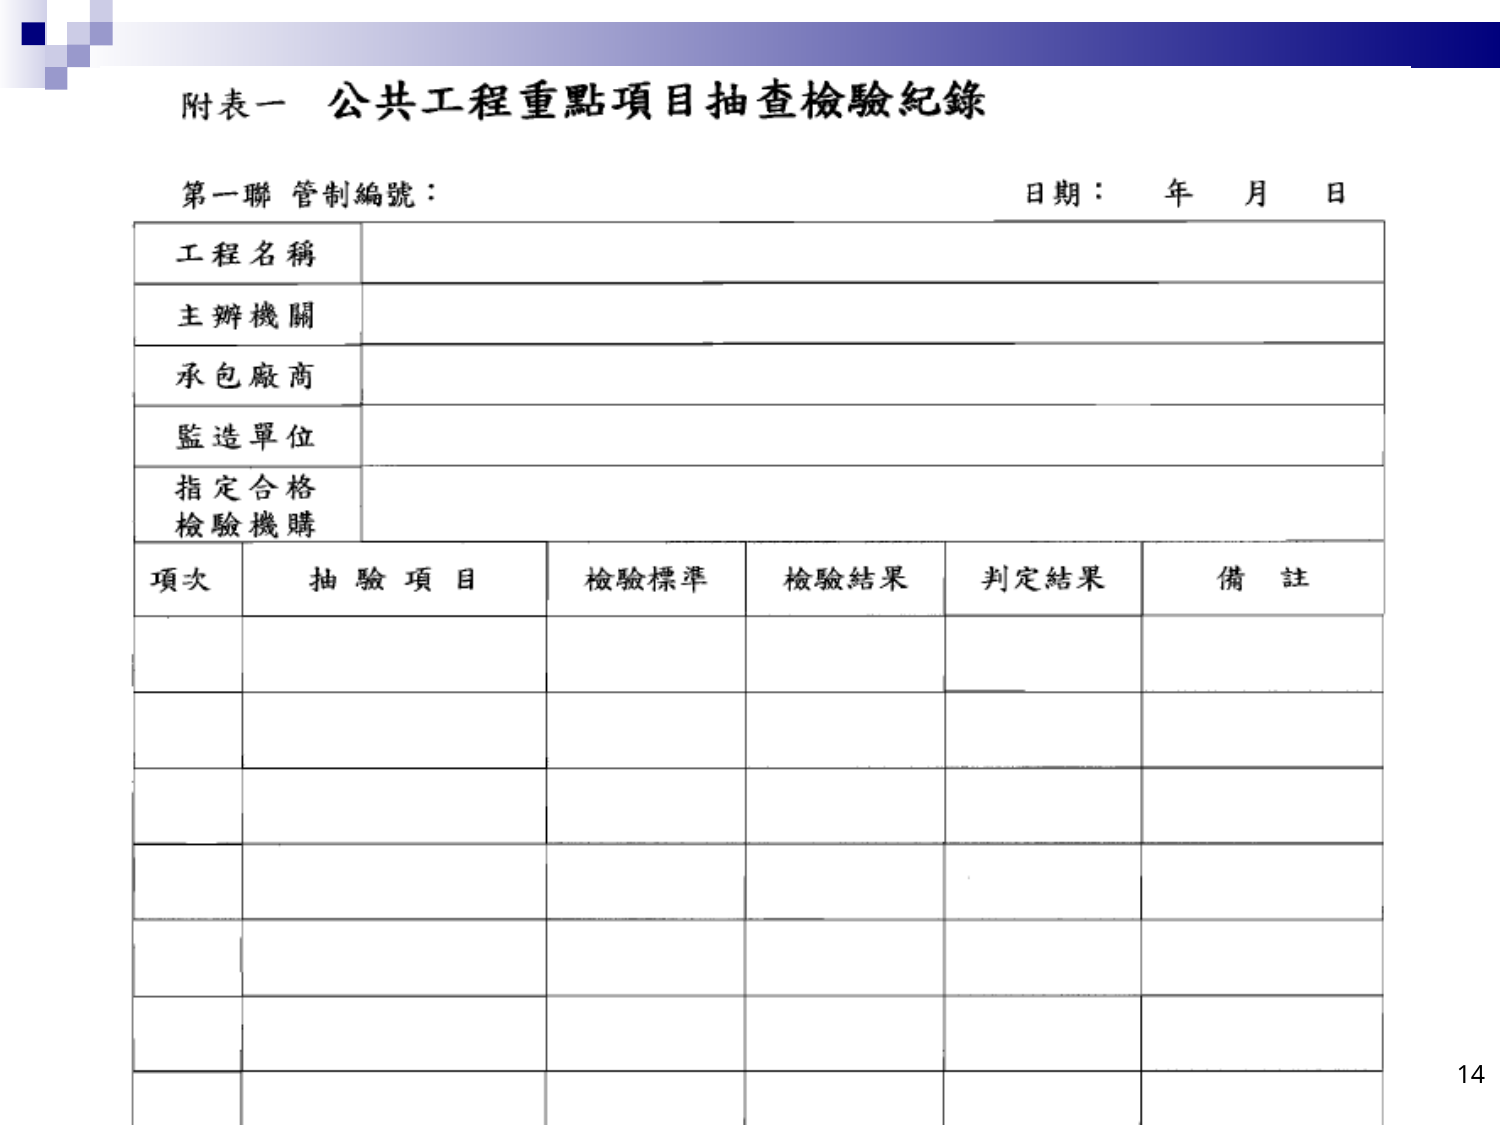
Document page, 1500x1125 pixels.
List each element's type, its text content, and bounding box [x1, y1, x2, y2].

picture [100, 66, 1411, 1125]
text_box <number> [1411, 1025, 1500, 1101]
